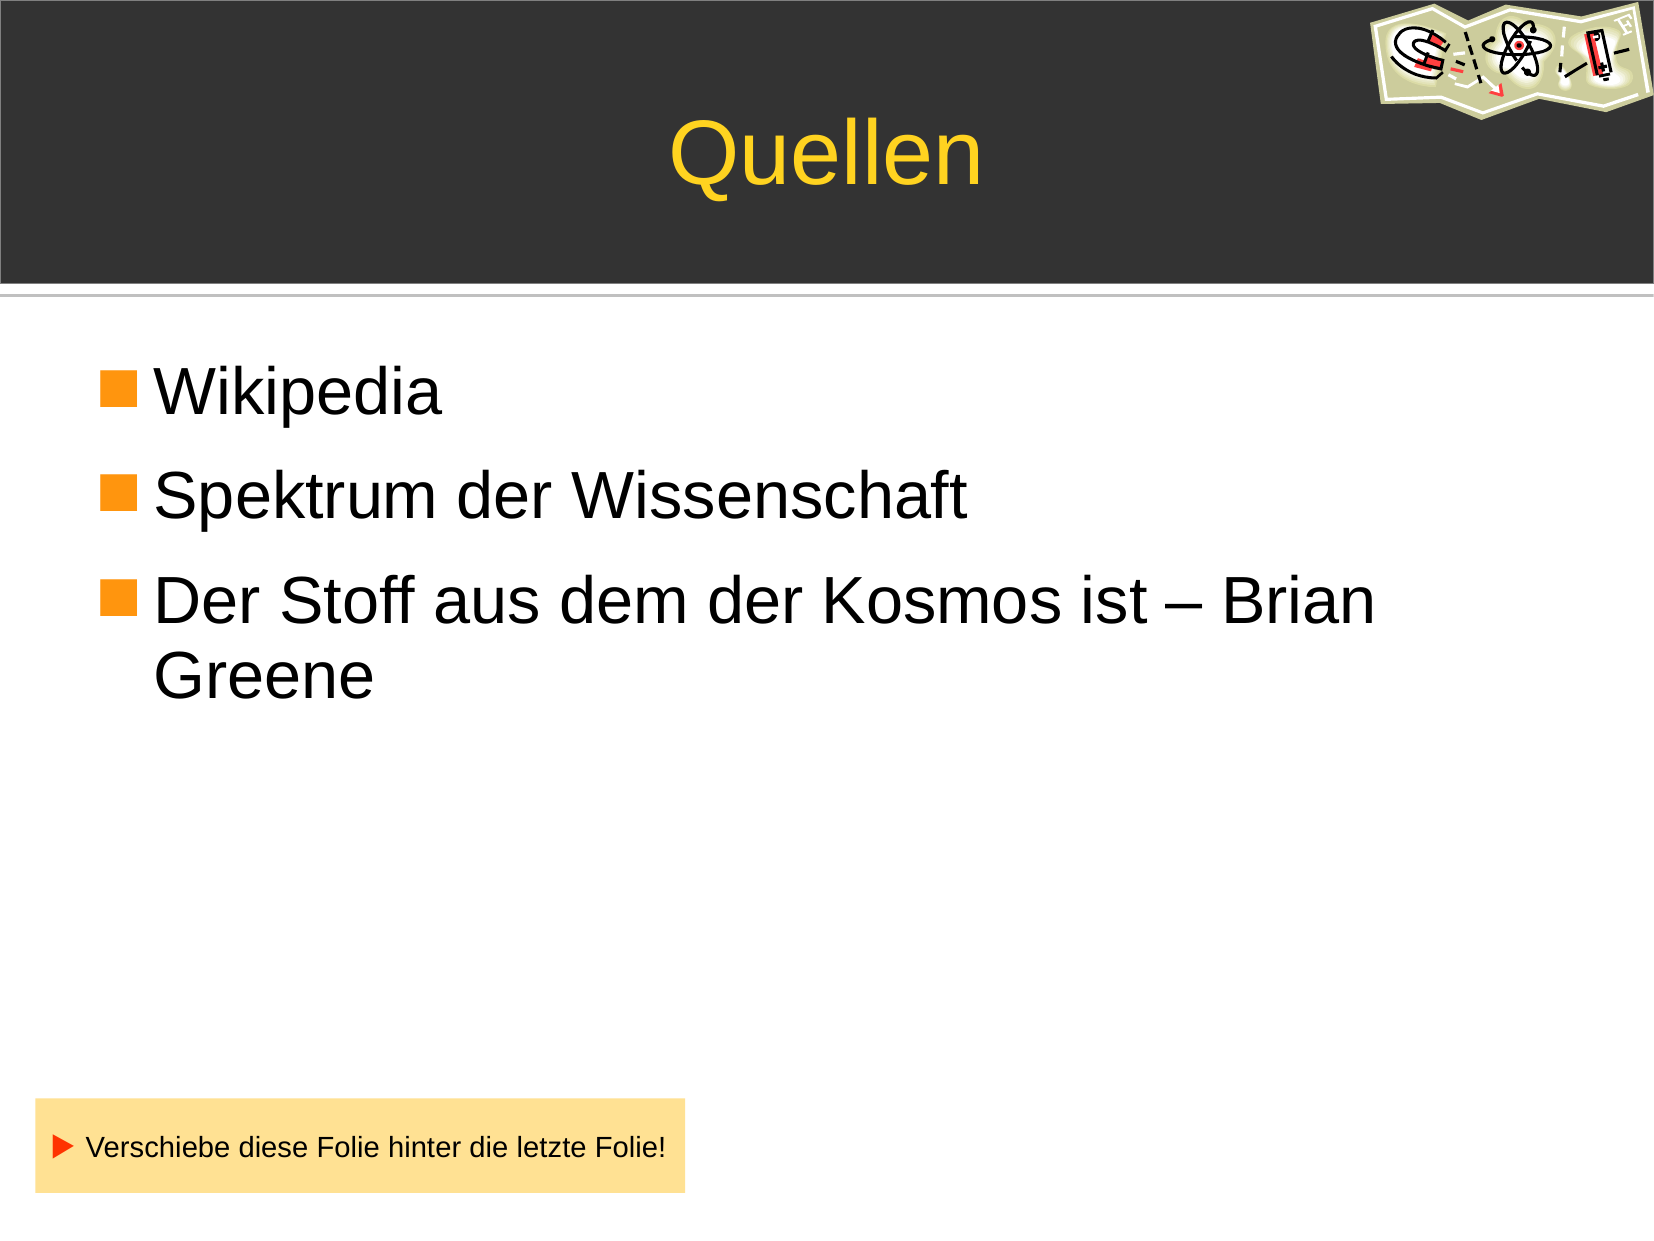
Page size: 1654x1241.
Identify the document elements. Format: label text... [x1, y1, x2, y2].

list Wikipedia Spektrum der Wissenschaft Der Stoff aus dem der Kosmos ist – Brian Greene [82, 354, 1538, 1010]
text_box  Verschiebe diese Folie hinter die letzte Folie! [35, 1098, 686, 1193]
title Quellen [82, 49, 1571, 257]
